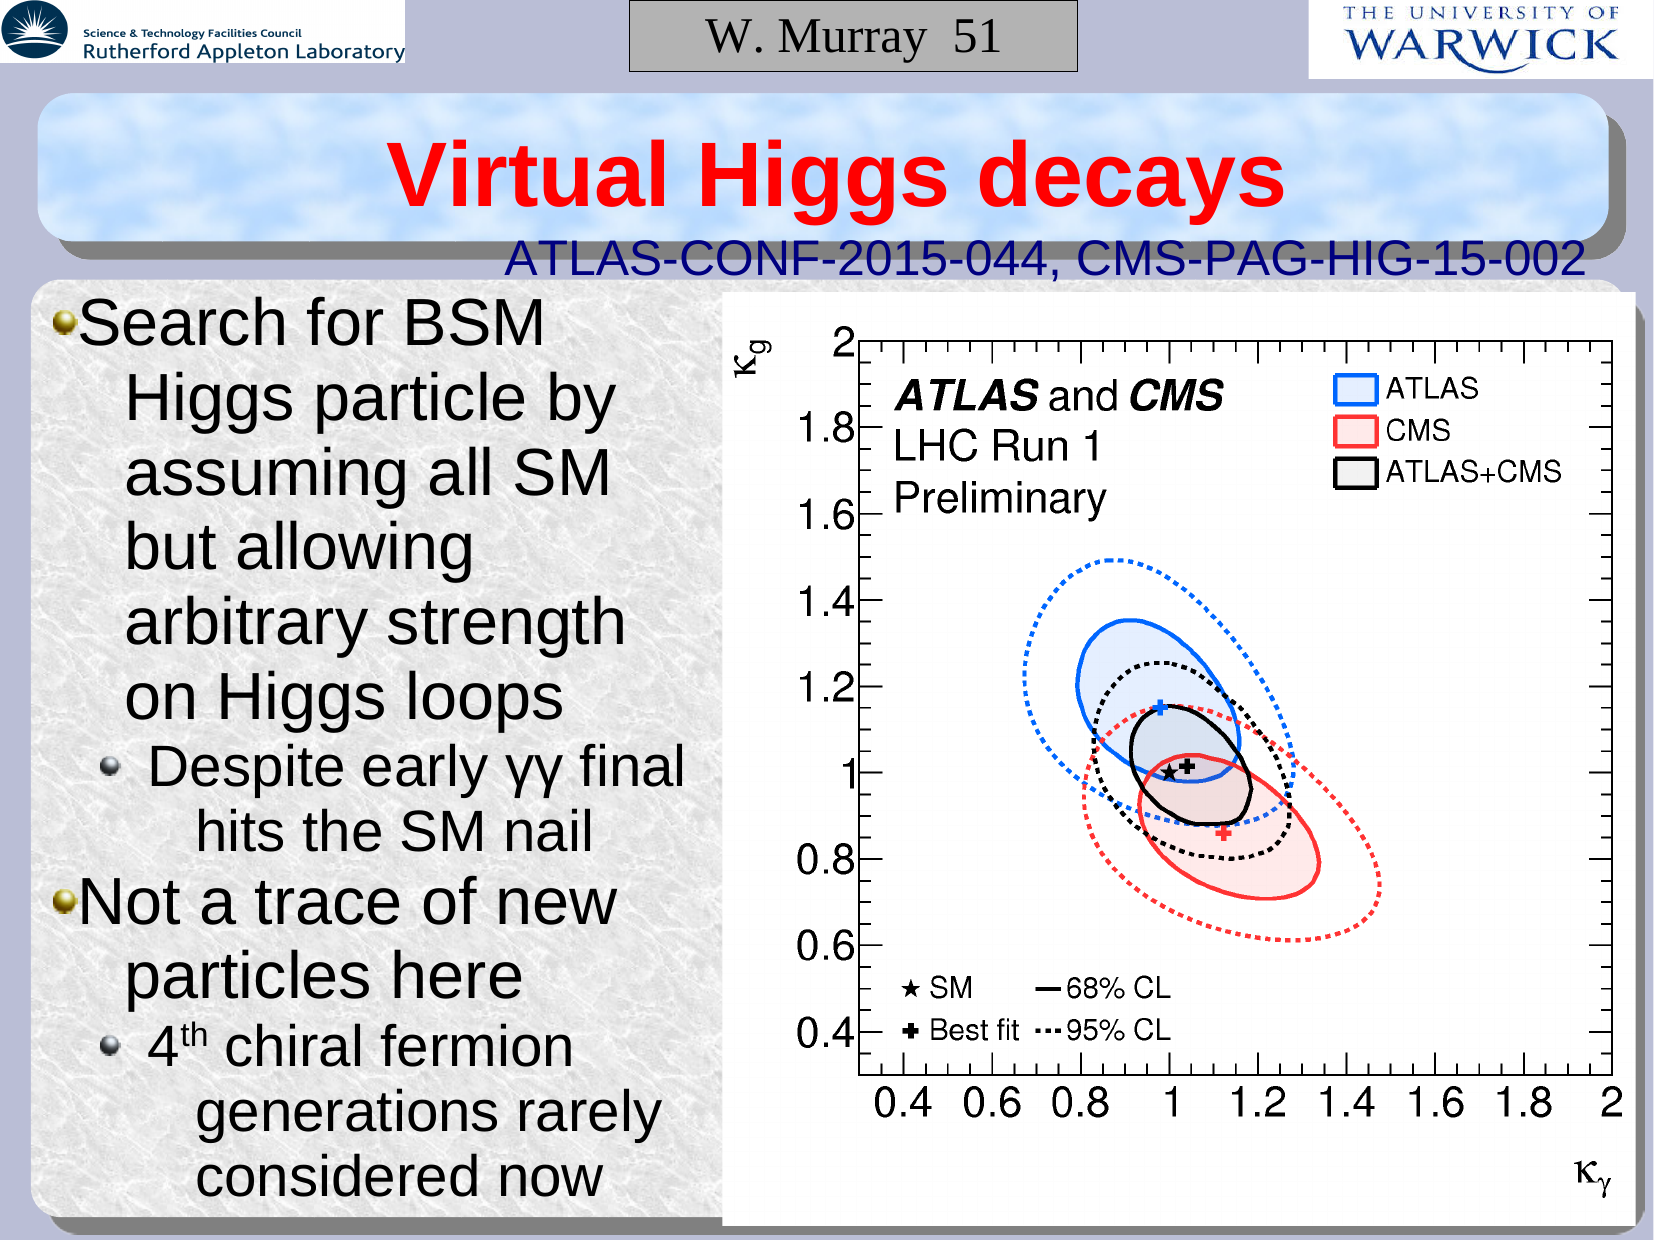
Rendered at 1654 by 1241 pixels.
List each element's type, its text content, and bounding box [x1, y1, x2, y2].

text_box ATLAS-CONF-2015-044, CMS-PAG-HIG-15-002 [504, 230, 1604, 287]
picture [37, 93, 1609, 242]
title Virtual Higgs decays [90, 101, 1584, 249]
picture [0, 0, 405, 63]
list Search for BSM Higgs particle by assuming all SM but allowing arbitrary strength on Higgs loops Despite early γγ final hits the SM nail Not a trace of new particles here 4th chiral fermion generations rarely considered now [53, 285, 719, 1211]
picture [1308, 0, 1654, 79]
picture [30, 279, 1636, 1226]
